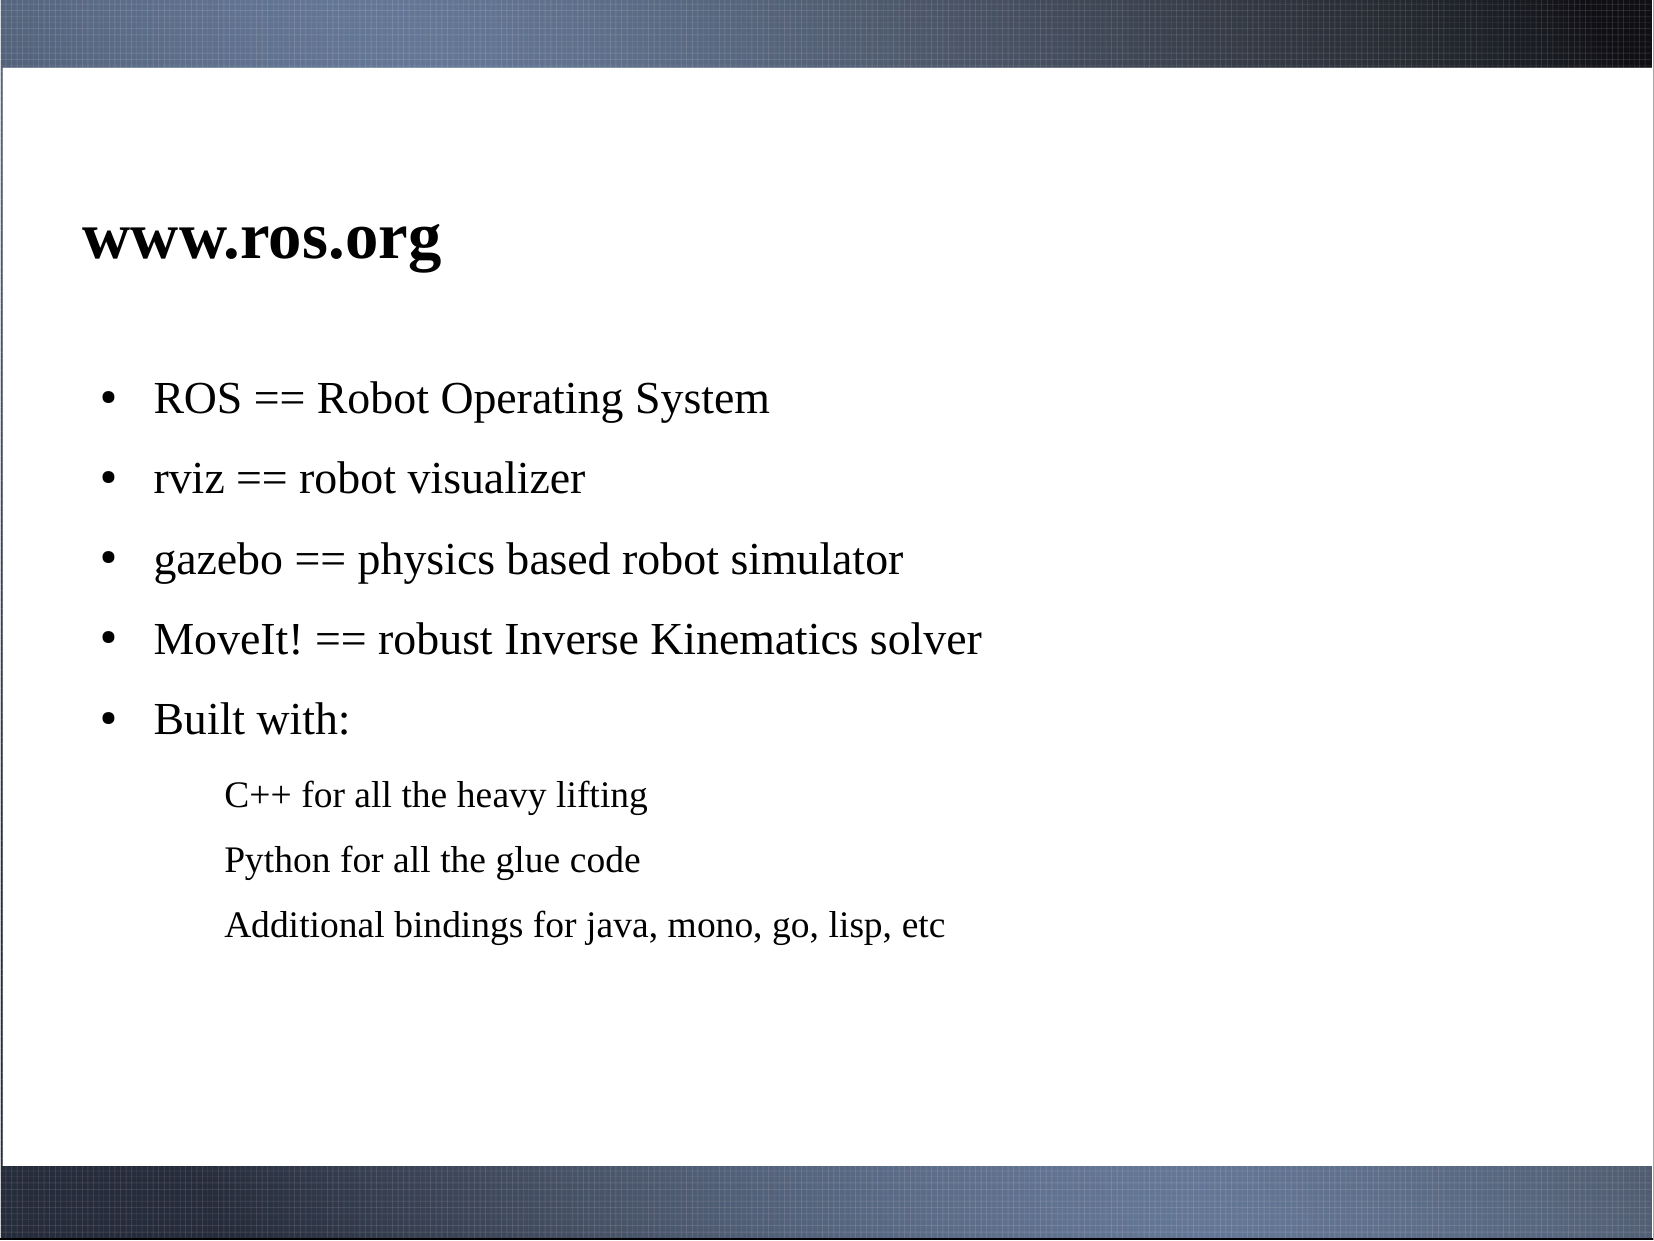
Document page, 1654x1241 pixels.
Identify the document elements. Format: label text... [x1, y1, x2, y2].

picture [0, 0, 1653, 1238]
title www.ros.org [82, 132, 1571, 340]
list ROS == Robot Operating System rviz == robot visualizer gazebo == physics based robot simulator MoveIt! == robust Inverse Kinematics solver Built with: C++ for all the heavy lifting Python for all the glue code Additional bindings for java, mono, go, lisp, etc [82, 372, 1571, 1093]
